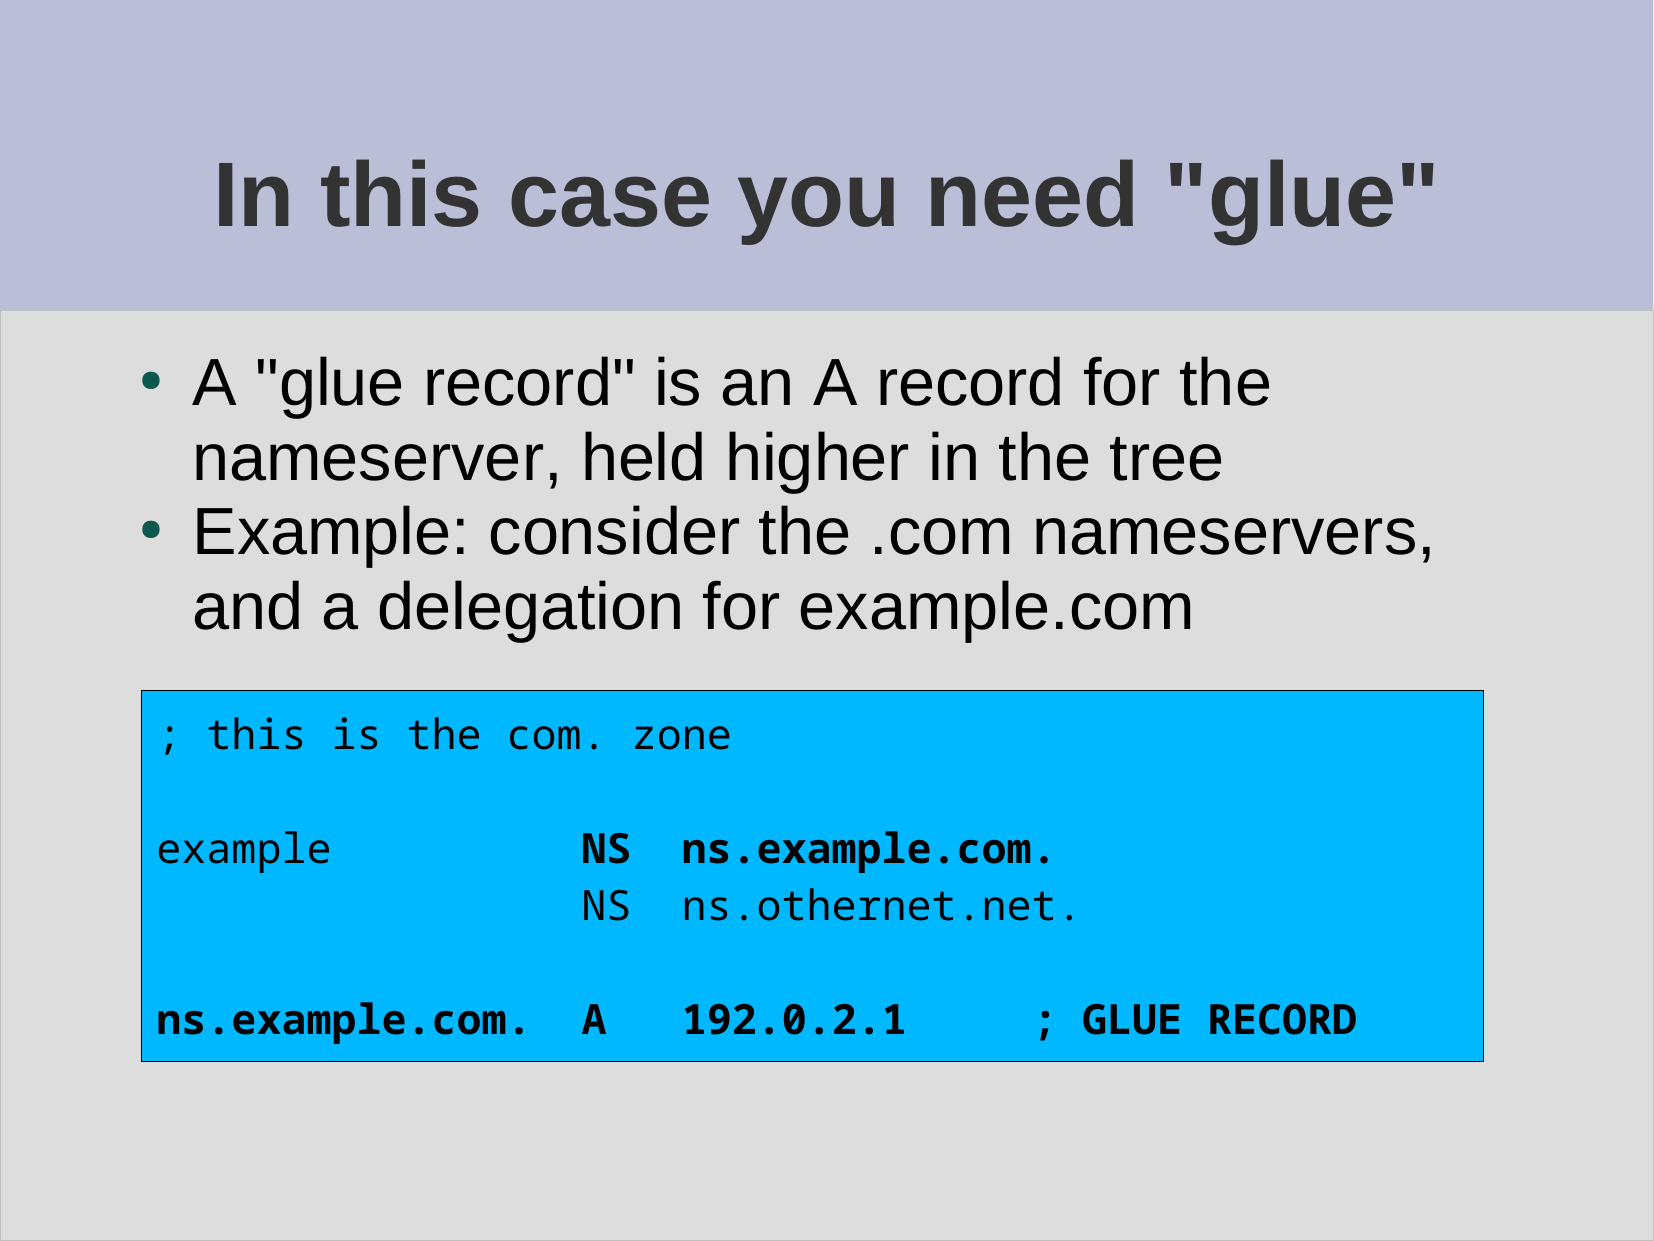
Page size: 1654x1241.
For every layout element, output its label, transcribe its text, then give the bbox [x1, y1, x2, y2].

title In this case you need "glue" [121, 91, 1534, 299]
text_box ; this is the com. zone example NS ns.example.com. NS ns.othernet.net. ns.example.com. A 192.0.2.1 ; GLUE RECORD [141, 690, 1484, 1006]
list A "glue record" is an A record for the nameserver, held higher in the tree Example: consider the .com nameservers, and a delegation for example.com [121, 344, 1534, 1127]
